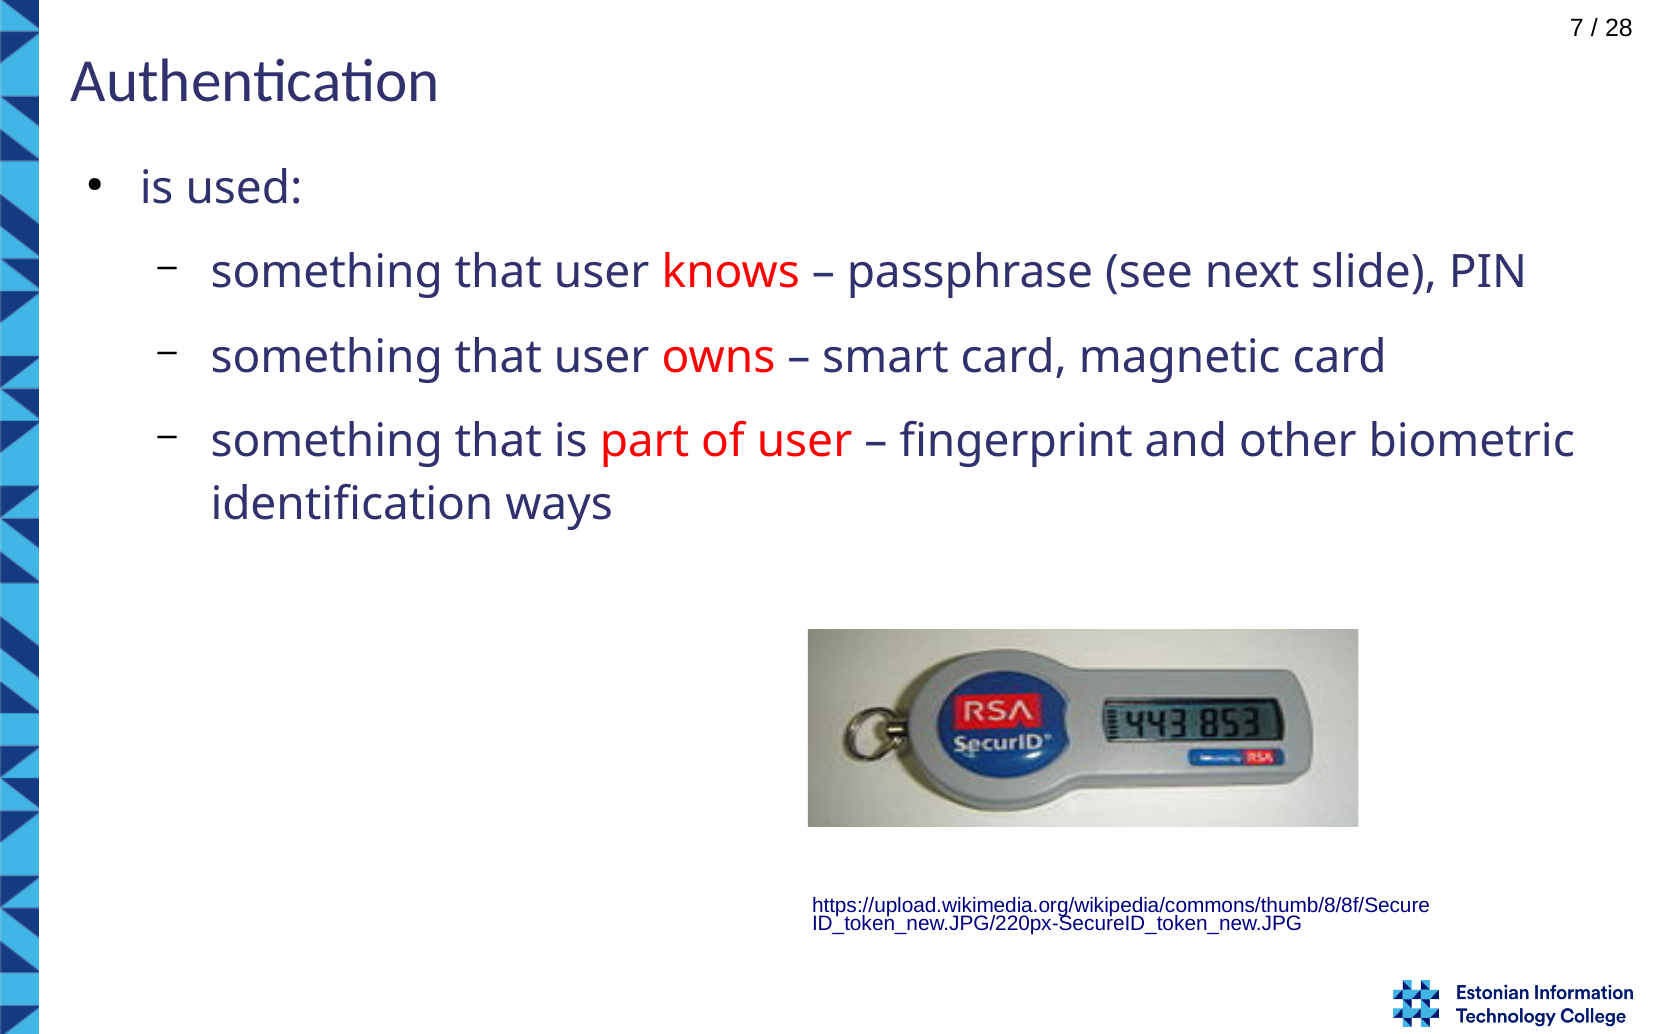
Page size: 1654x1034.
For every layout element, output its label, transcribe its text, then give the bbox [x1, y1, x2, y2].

title Authentication [70, 41, 1630, 130]
picture [1393, 980, 1633, 1027]
list is used: something that user knows – passphrase (see next slide), PIN something that user owns – smart card, magnetic card something that is part of user – fingerprint and other biometric identification ways [68, 153, 1630, 957]
picture [807, 629, 1359, 827]
text_box https://upload.wikimedia.org/wikipedia/commons/thumb/8/8f/SecureID_token_new.JPG/220px-SecureID_token_new.JPG [797, 885, 1447, 948]
